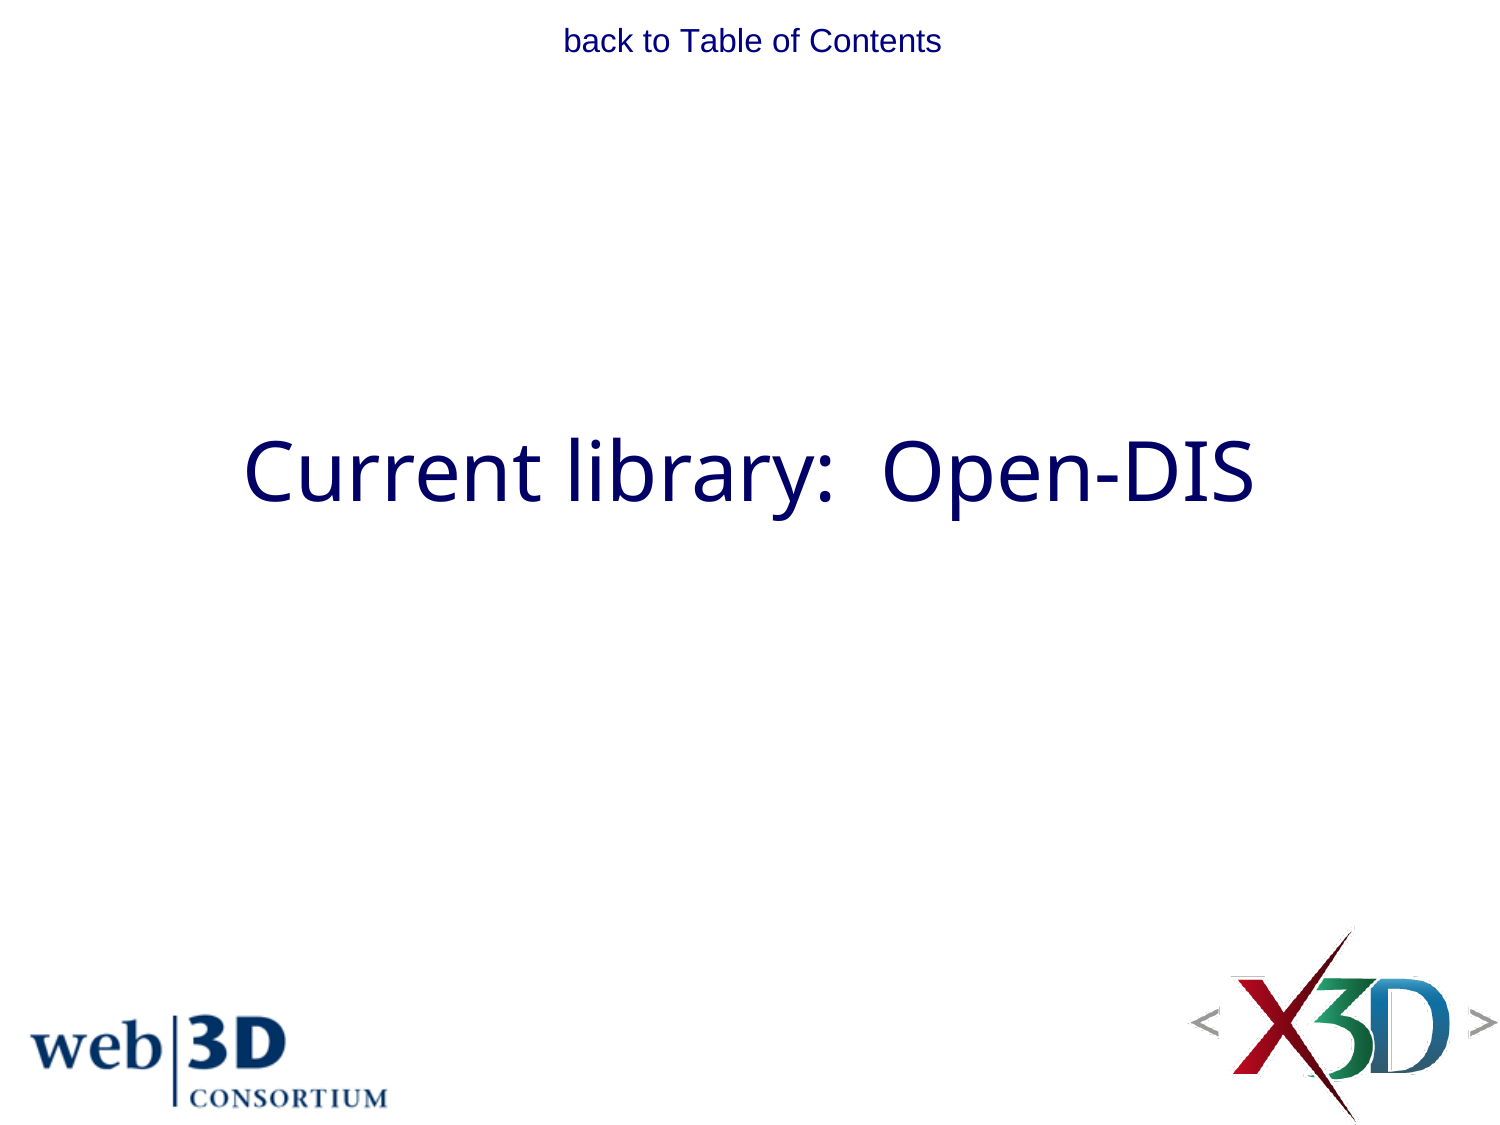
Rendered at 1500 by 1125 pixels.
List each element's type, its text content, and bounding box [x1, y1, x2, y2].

picture [1187, 926, 1500, 1125]
picture [12, 998, 413, 1118]
title Current library: Open-DIS [112, 374, 1388, 563]
text_box back to Table of Contents [548, 14, 958, 68]
